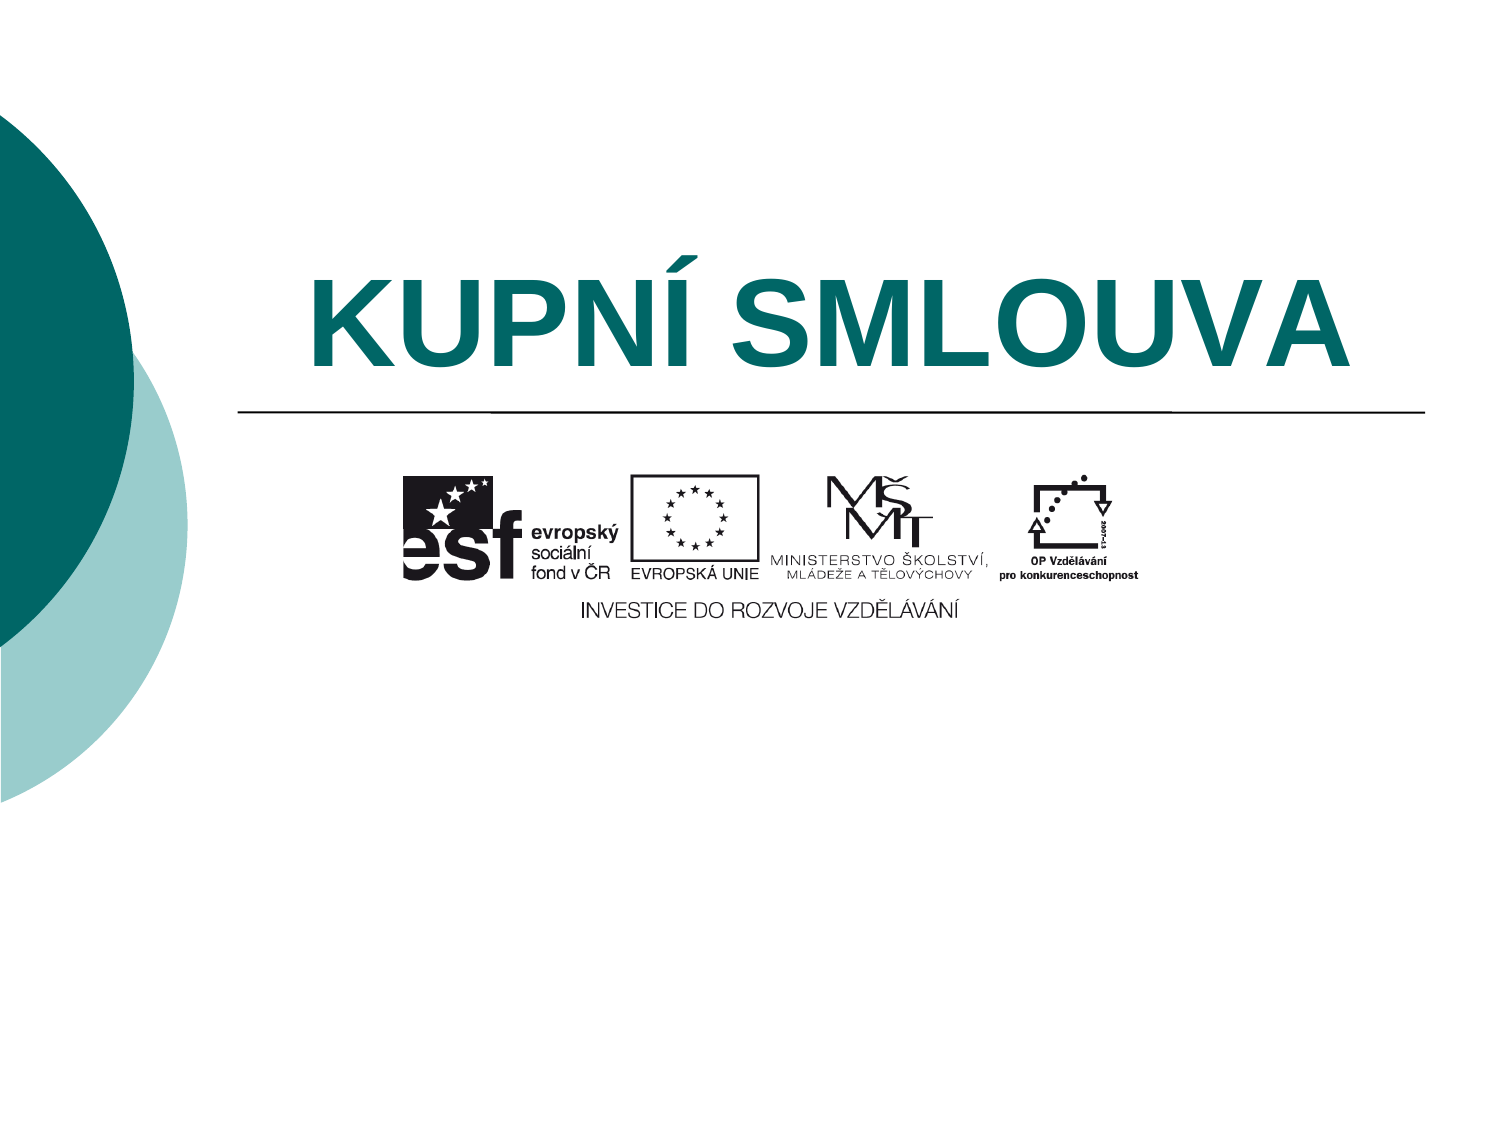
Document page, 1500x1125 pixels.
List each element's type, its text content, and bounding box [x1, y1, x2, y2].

title KUPNÍ SMLOUVA [236, 161, 1425, 399]
picture [387, 462, 1159, 632]
